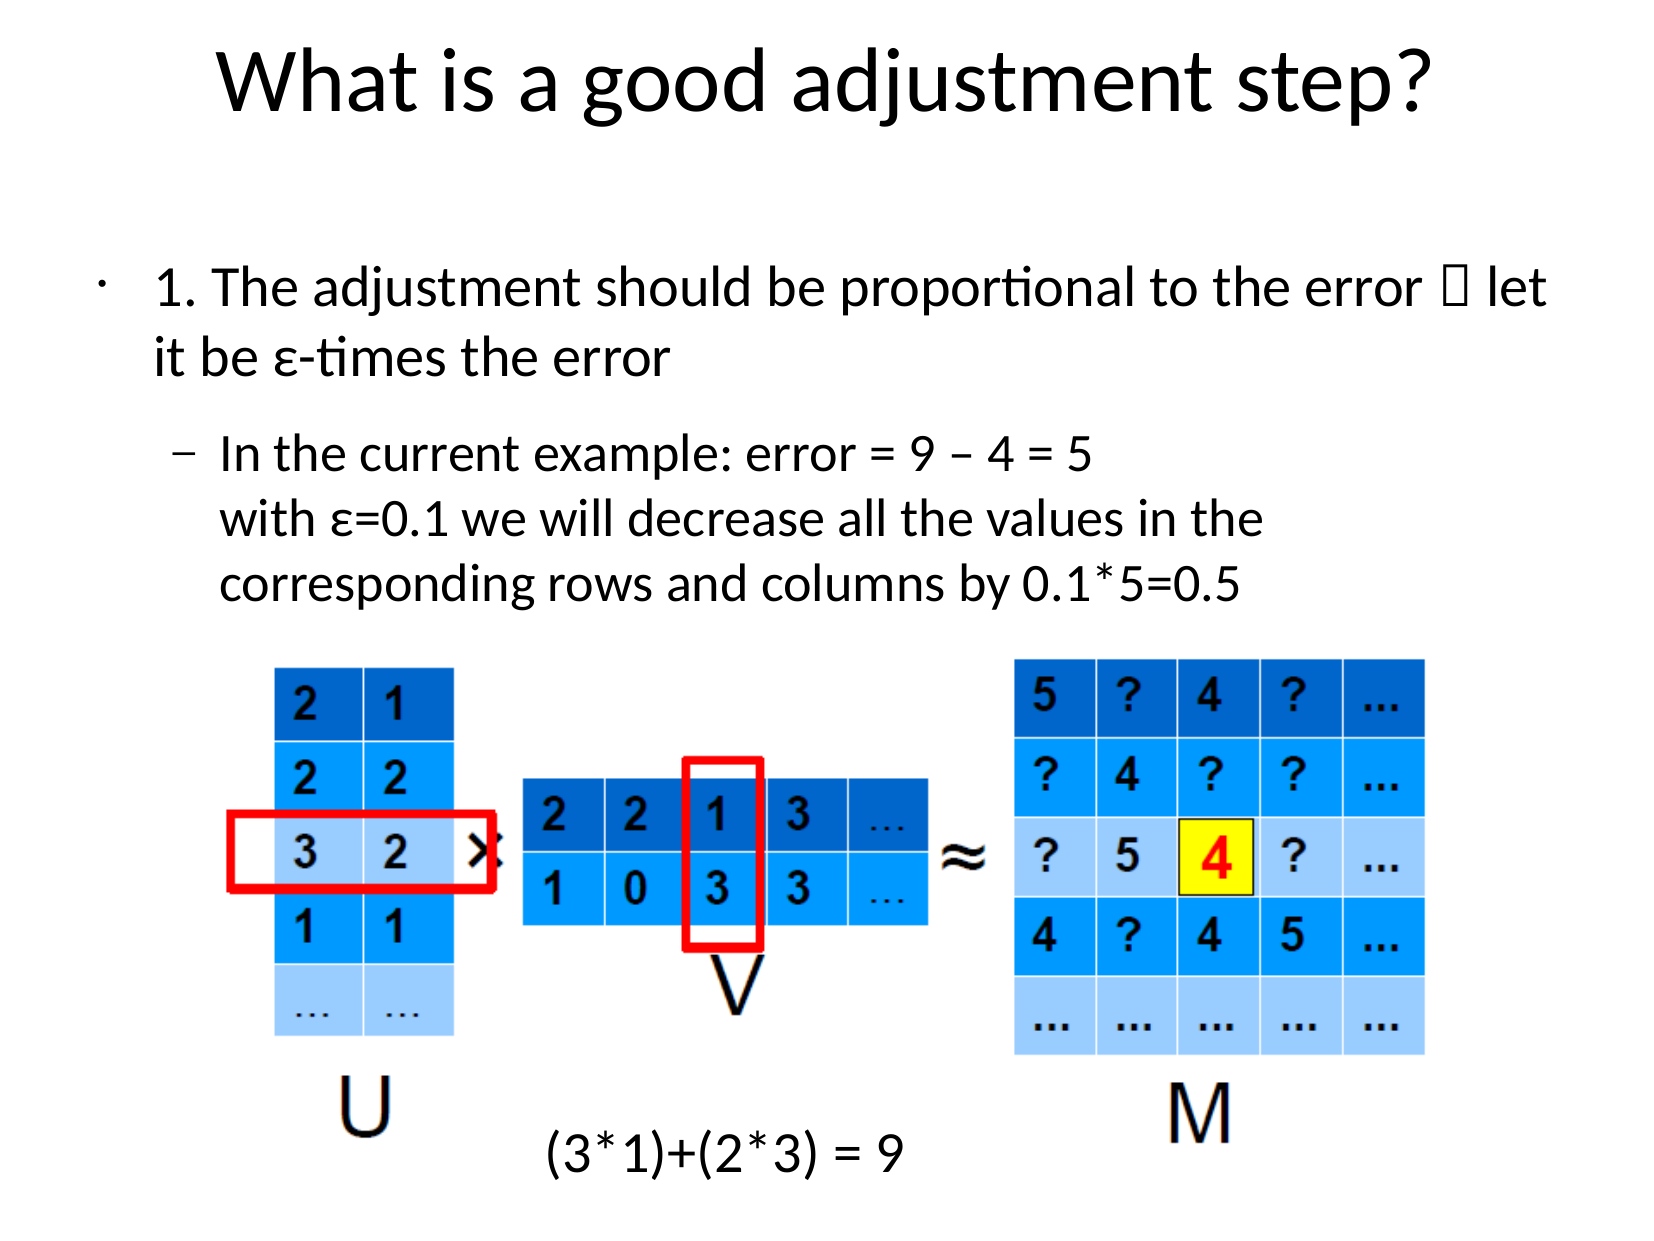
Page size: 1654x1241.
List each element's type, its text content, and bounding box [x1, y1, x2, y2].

list 1. The adjustment should be proportional to the error  let it be ε-times the error In the current example: error = 9 – 4 = 5 with ε=0.1 we will decrease all the values in the corresponding rows and columns by 0.1*5=0.5 [82, 240, 1571, 1060]
text_box (3*1)+(2*3) = 9 [529, 1106, 995, 1192]
picture [206, 632, 1451, 1164]
title What is a good adjustment step? [82, 12, 1571, 220]
